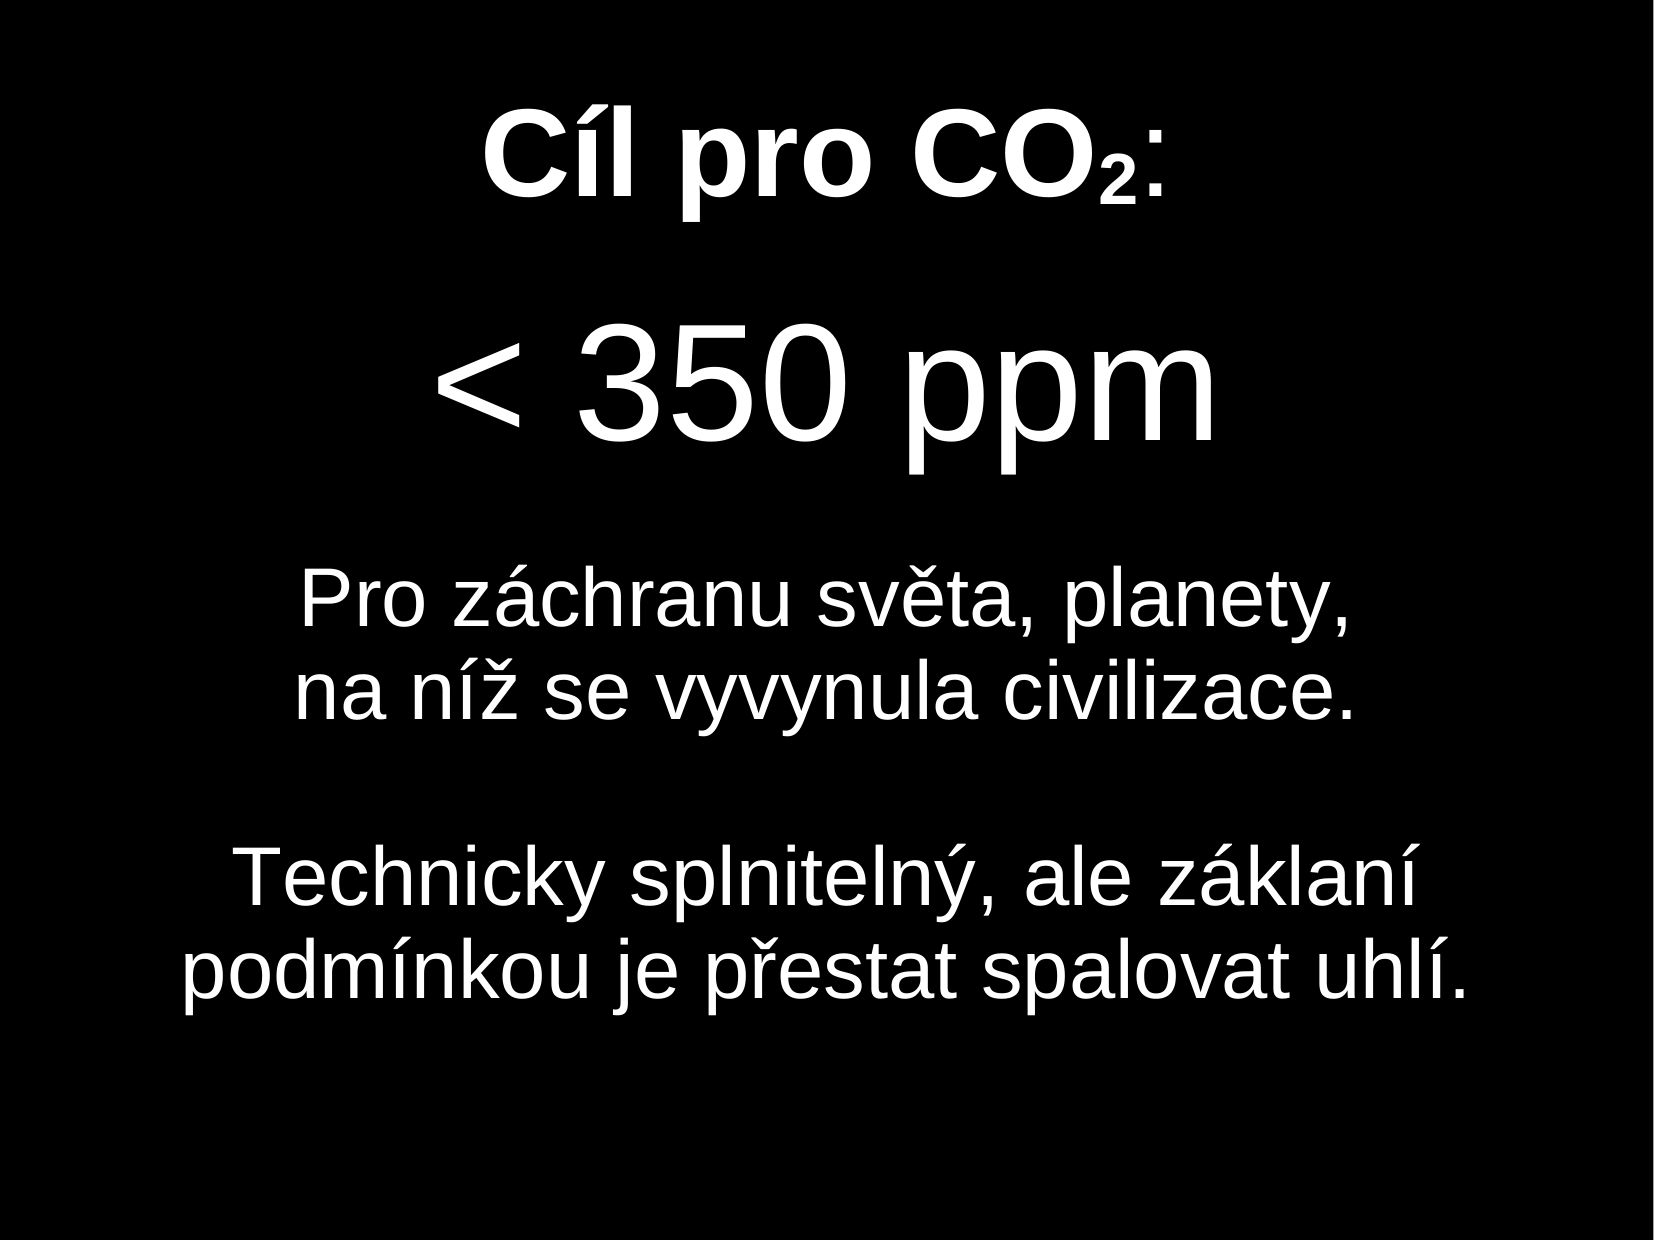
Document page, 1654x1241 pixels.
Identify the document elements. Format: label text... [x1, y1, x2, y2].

subtitle < 350 ppm Pro záchranu světa, planety, na níž se vyvynula civilizace. Technicky splnitelný, ale záklaní podmínkou je přestat spalovat uhlí. [82, 244, 1571, 1155]
title Cíl pro CO2: [82, 49, 1571, 244]
